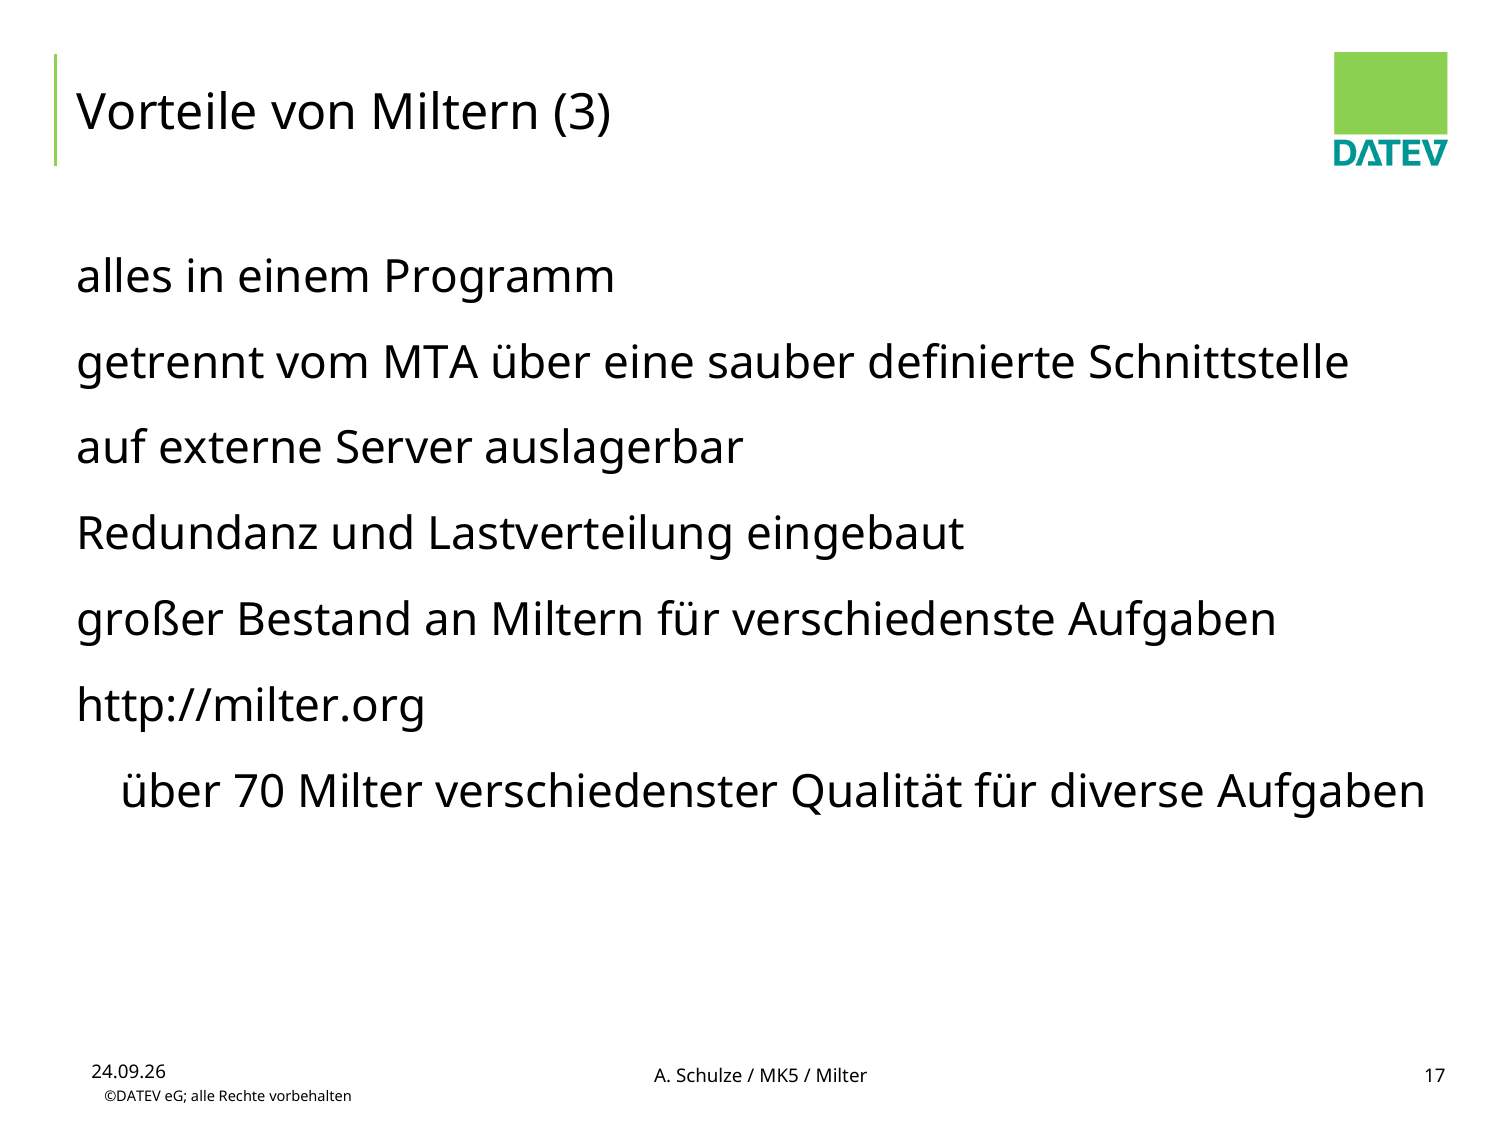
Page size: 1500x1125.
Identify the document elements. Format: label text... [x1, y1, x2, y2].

picture [1333, 52, 1478, 173]
title Vorteile von Miltern (3) [76, 46, 1235, 174]
list alles in einem Programm getrennt vom MTA über eine sauber definierte Schnittstelle auf externe Server auslagerbar Redundanz und Lastverteilung eingebaut großer Bestand an Miltern für verschiedenste Aufgaben http://milter.org über 70 Milter verschiedenster Qualität für diverse Aufgaben [76, 243, 1447, 1026]
